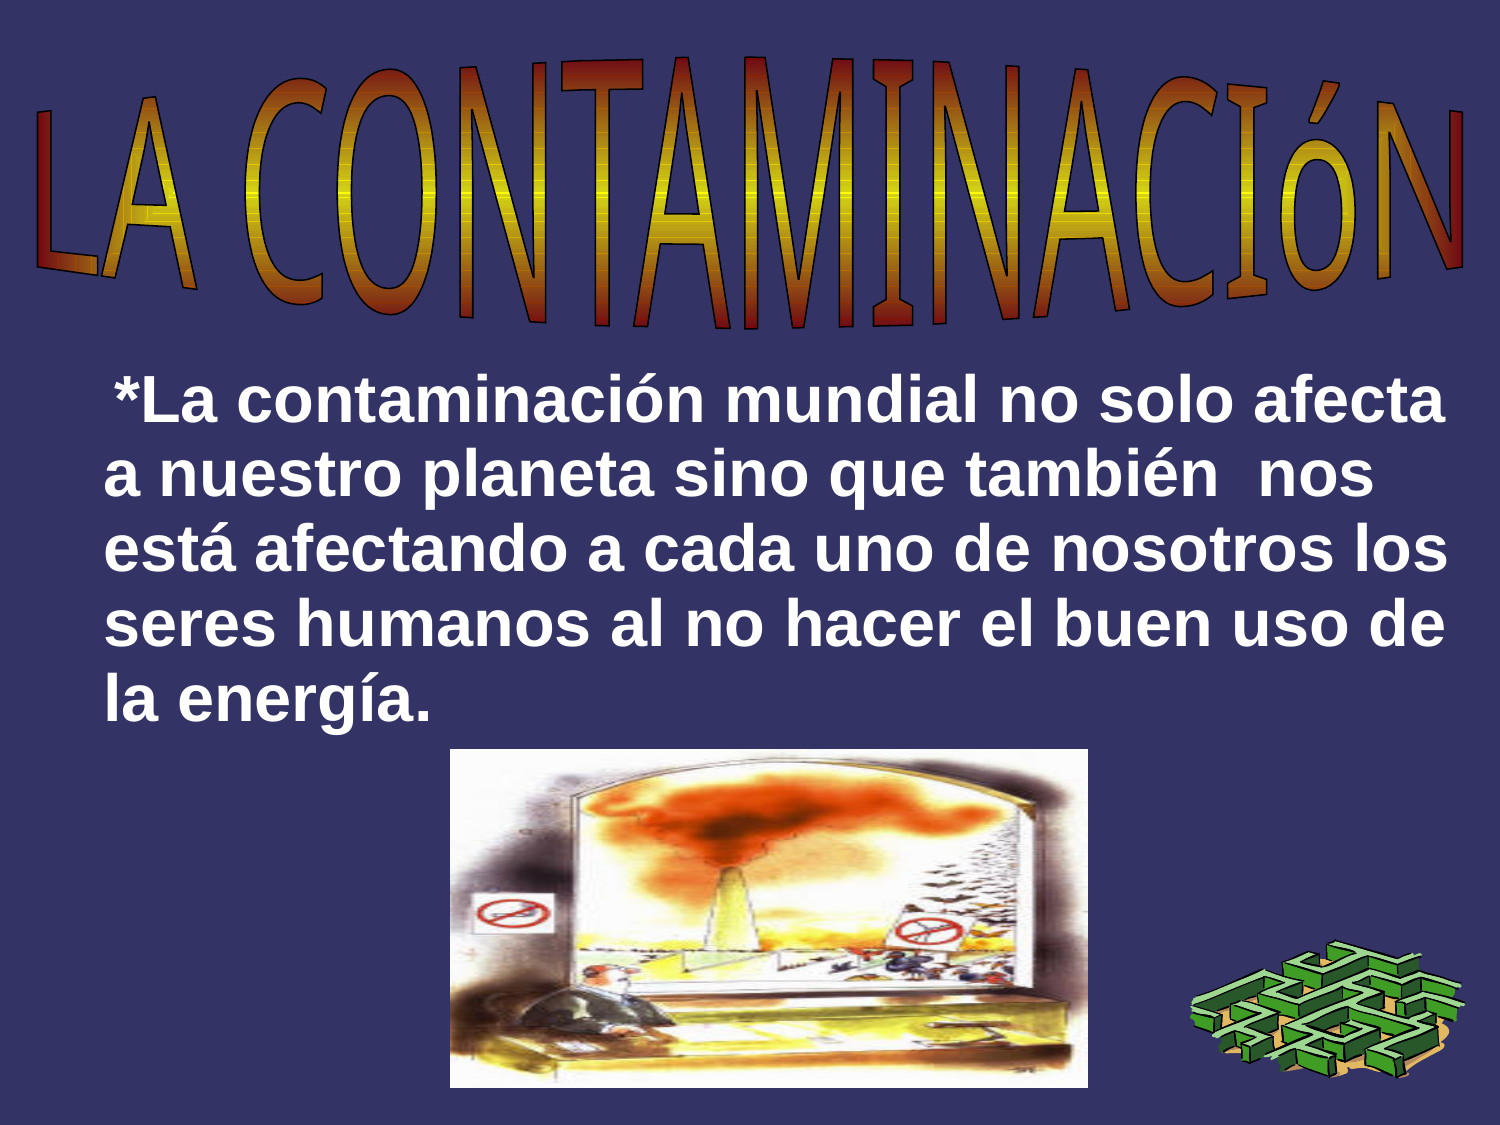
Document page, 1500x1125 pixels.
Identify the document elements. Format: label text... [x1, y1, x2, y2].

text_box *La contaminación mundial no solo afecta a nuestro planeta sino que también nos está afectando a cada uno de nosotros los seres humanos al no hacer el buen uso de la energía. [88, 354, 1500, 822]
text_box LA CONTAMINACIóN [1227, 83, 1267, 299]
text_box LA CONTAMINACIóN [101, 96, 197, 290]
text_box LA CONTAMINACIóN [1309, 80, 1340, 124]
text_box LA CONTAMINACIóN [460, 62, 546, 323]
text_box LA CONTAMINACIóN [1377, 101, 1463, 279]
text_box LA CONTAMINACIóN [245, 78, 327, 305]
text_box LA CONTAMINACIóN [37, 110, 98, 276]
text_box LA CONTAMINACIóN [744, 57, 853, 329]
text_box LA CONTAMINACIóN [1135, 76, 1218, 307]
picture [450, 822, 1088, 1088]
text_box LA CONTAMINACIóN [633, 57, 731, 329]
text_box LA CONTAMINACIóN [933, 61, 1019, 325]
text_box LA CONTAMINACIóN [1280, 139, 1356, 291]
text_box LA CONTAMINACIóN [1033, 68, 1130, 318]
text_box LA CONTAMINACIóN [337, 69, 437, 315]
text_box LA CONTAMINACIóN [561, 59, 643, 326]
text_box LA CONTAMINACIóN [873, 59, 913, 327]
